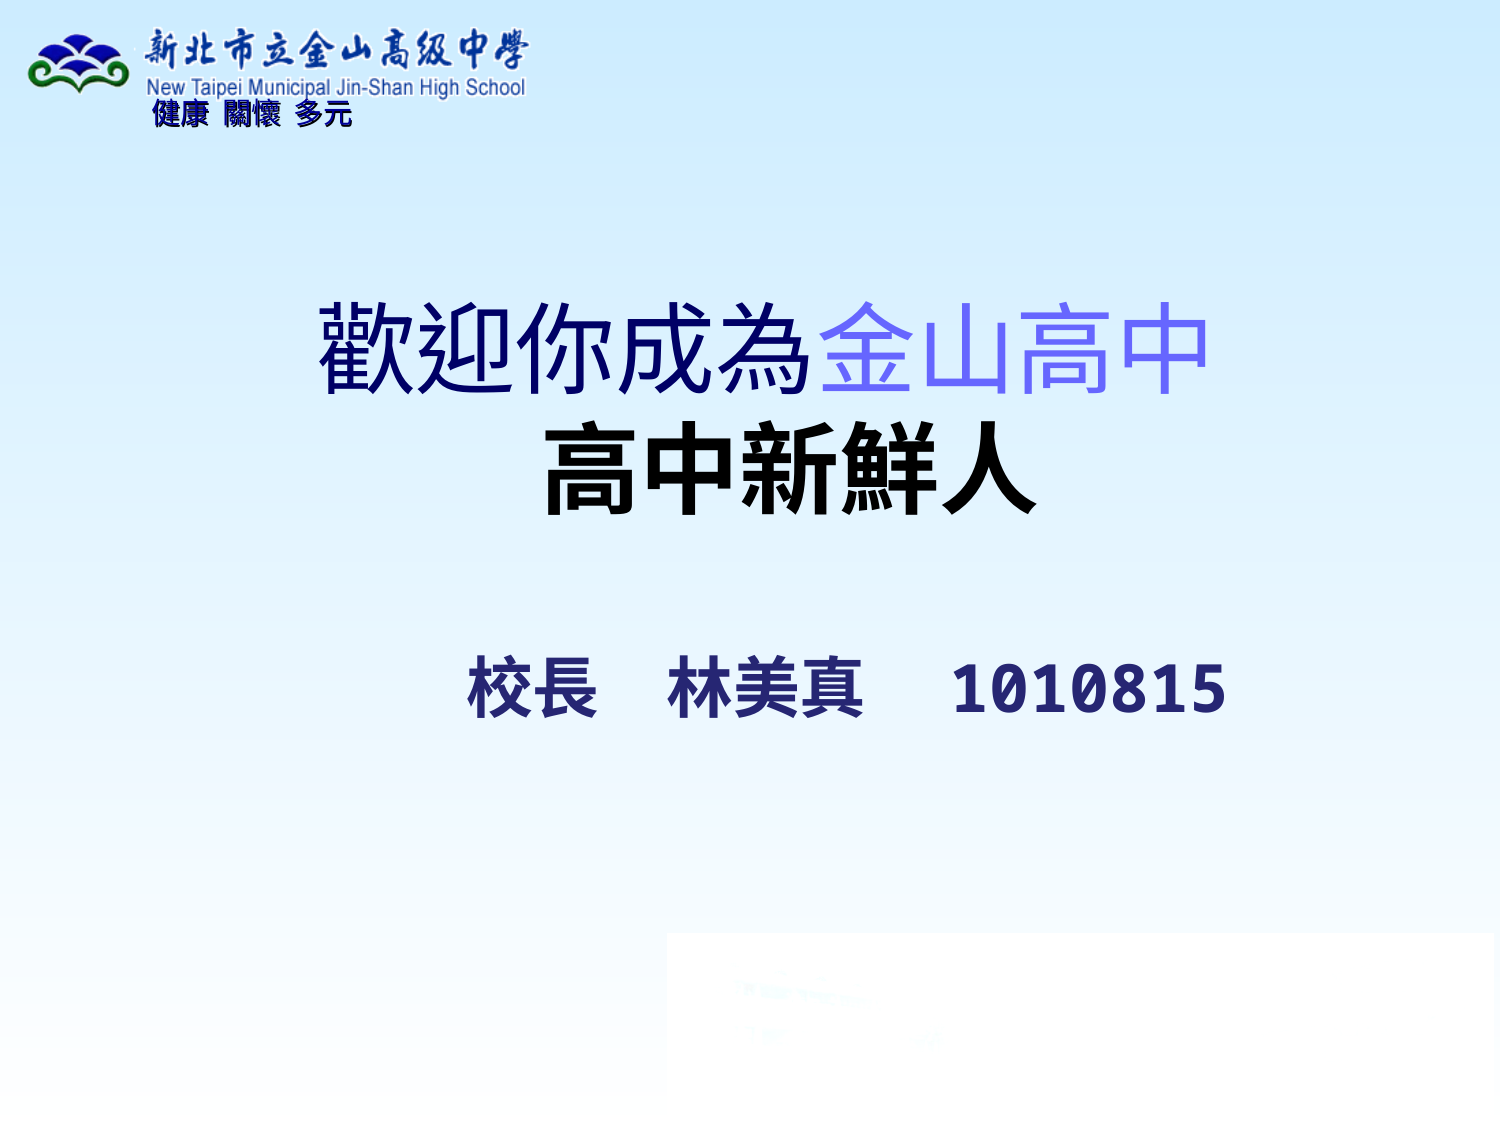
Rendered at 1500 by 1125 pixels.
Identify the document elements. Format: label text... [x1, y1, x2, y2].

text_box 歡迎你成為金山高中 高中新鮮人 校長 林美真 1010815 [301, 279, 1293, 834]
